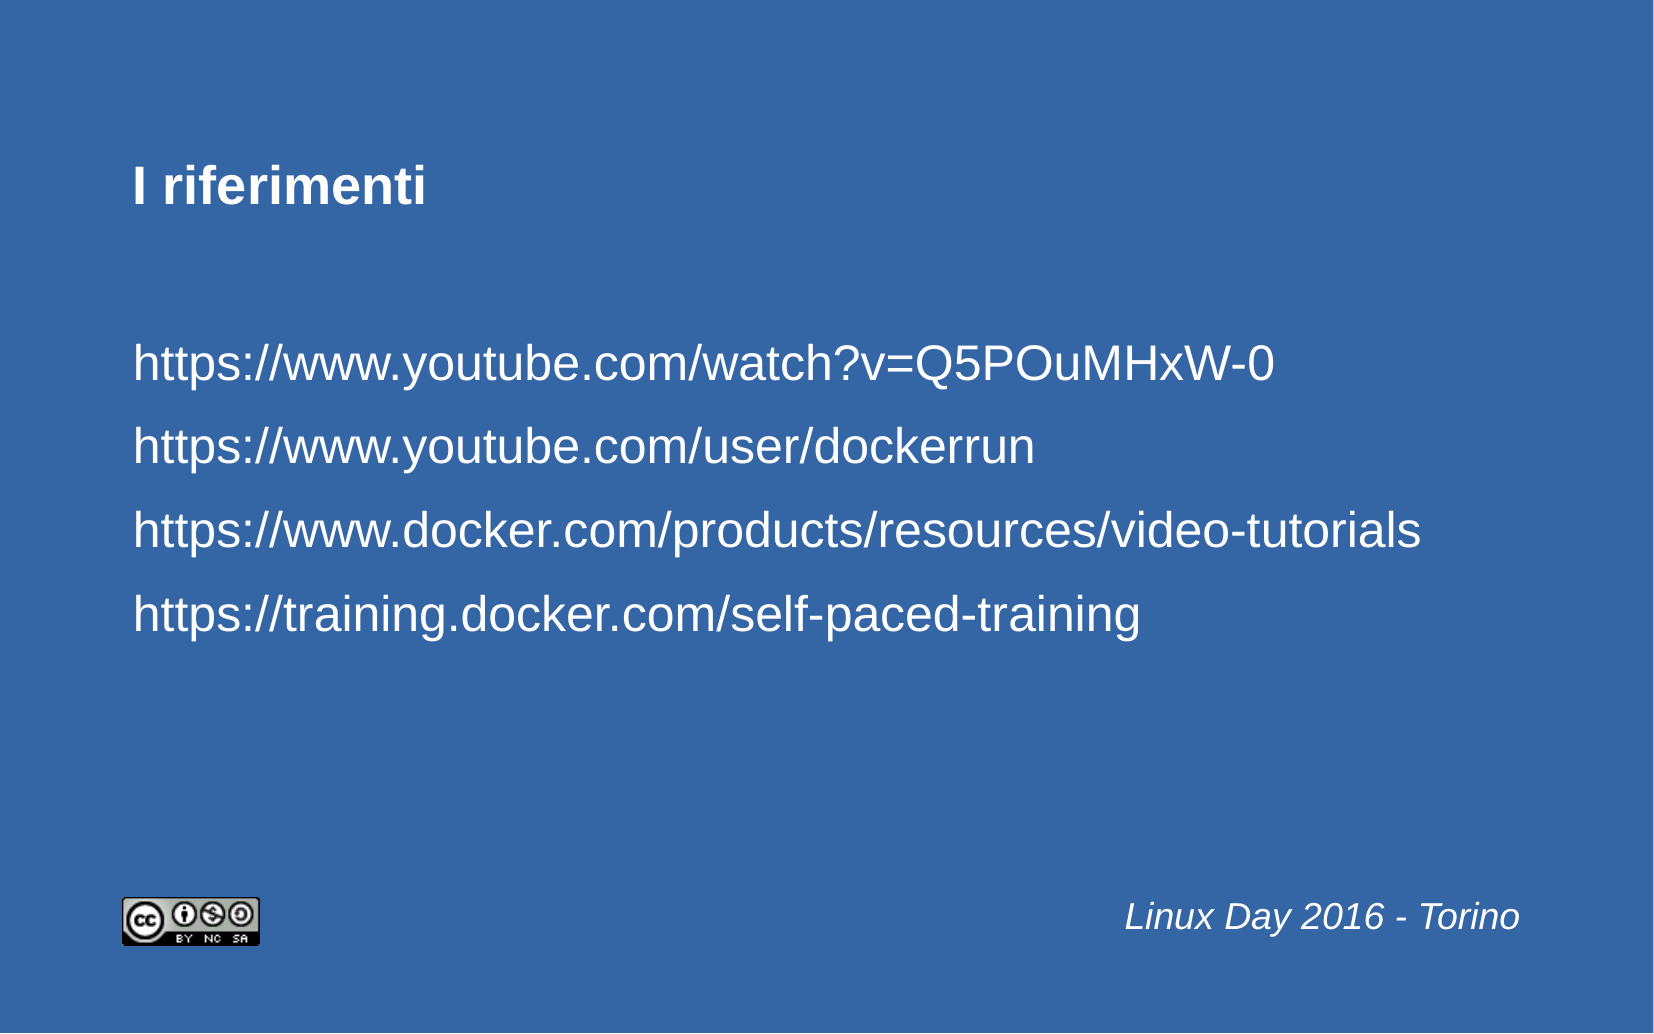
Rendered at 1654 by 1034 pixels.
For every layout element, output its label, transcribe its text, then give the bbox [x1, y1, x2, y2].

text_box Linux Day 2016 - Torino [1109, 887, 1536, 1034]
text_box I riferimenti https://www.youtube.com/watch?v=Q5POuMHxW-0 https://www.youtube.com/user/dockerrun https://www.docker.com/products/resources/video-tutorials https://training.docker.com/self-paced-training [118, 118, 1536, 961]
picture [122, 897, 260, 946]
